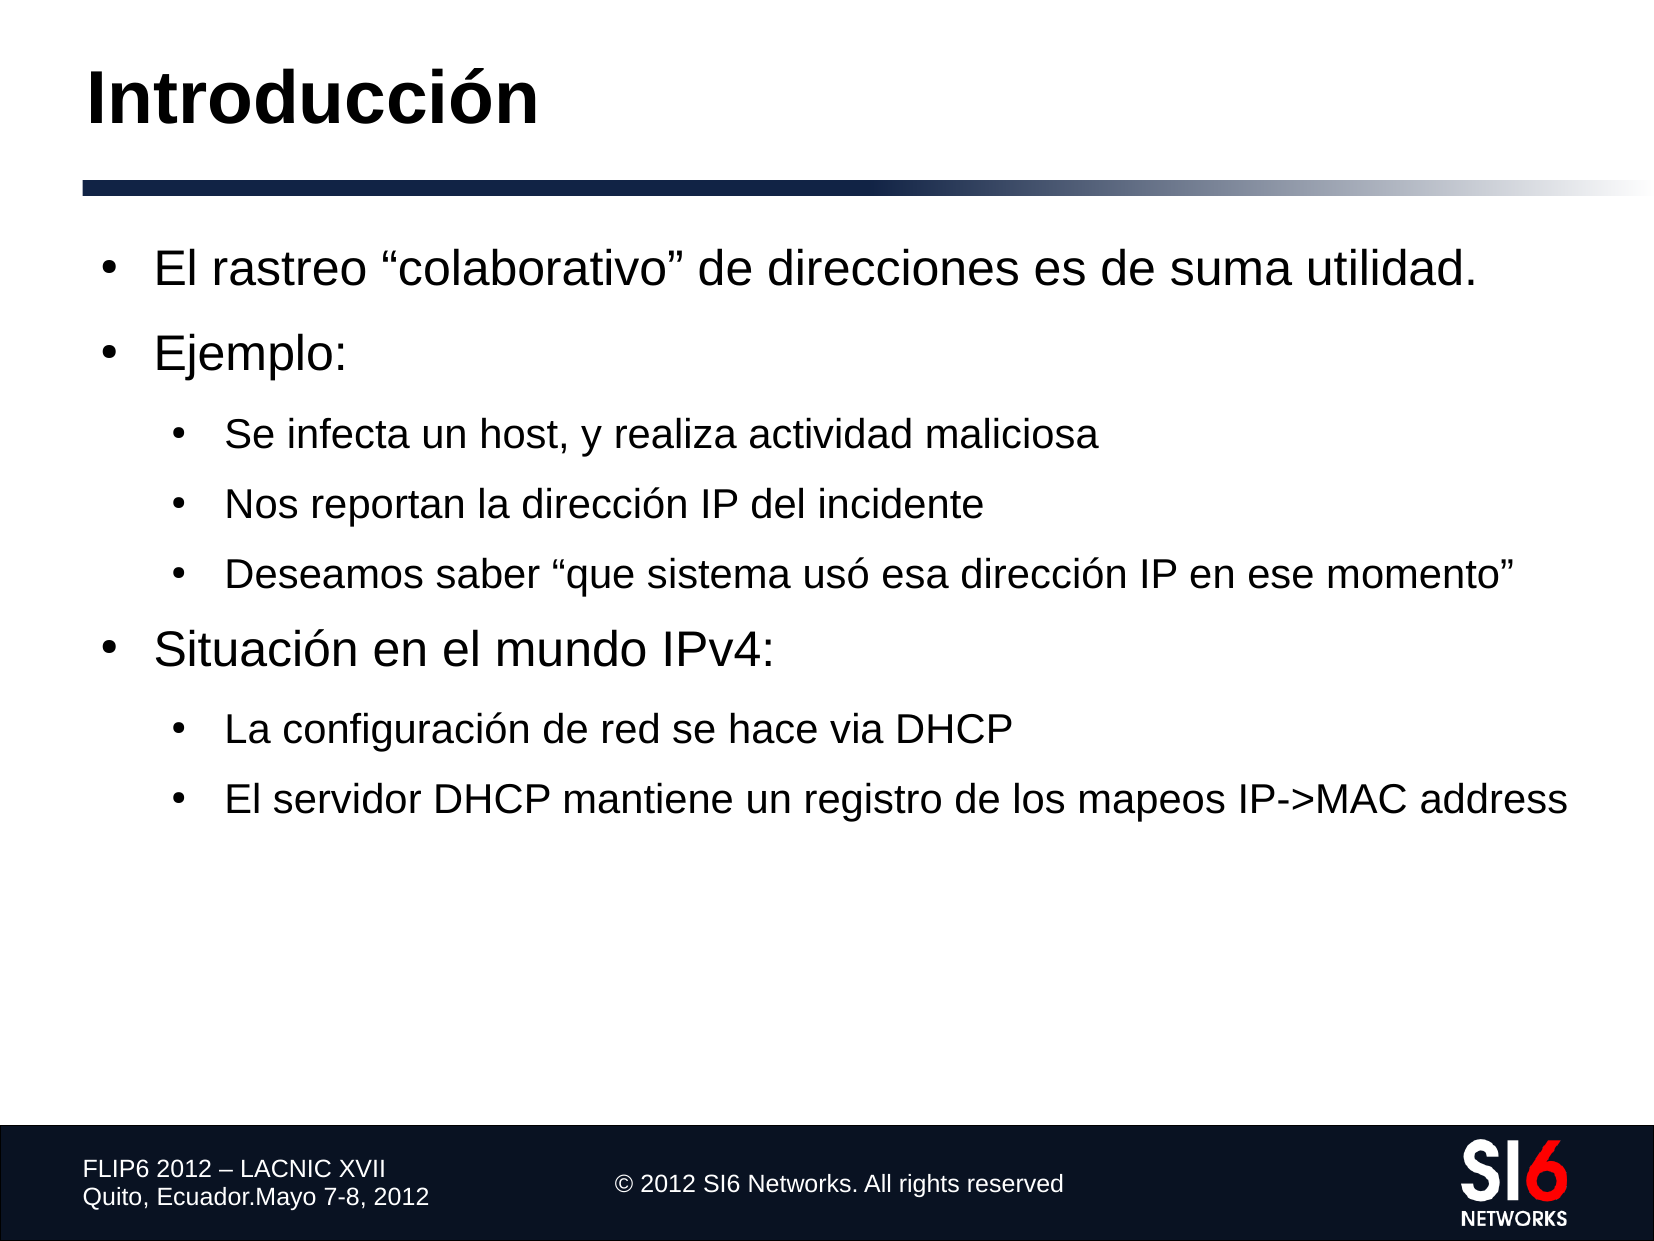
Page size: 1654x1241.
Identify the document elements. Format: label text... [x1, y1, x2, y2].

list El rastreo “colaborativo” de direcciones es de suma utilidad. Ejemplo: Se infecta un host, y realiza actividad maliciosa Nos reportan la dirección IP del incidente Deseamos saber “que sistema usó esa dirección IP en ese momento” Situación en el mundo IPv4: La configuración de red se hace via DHCP El servidor DHCP mantiene un registro de los mapeos IP->MAC address [82, 240, 1571, 1059]
picture [1461, 1139, 1567, 1226]
title Introducción [86, 30, 1576, 166]
